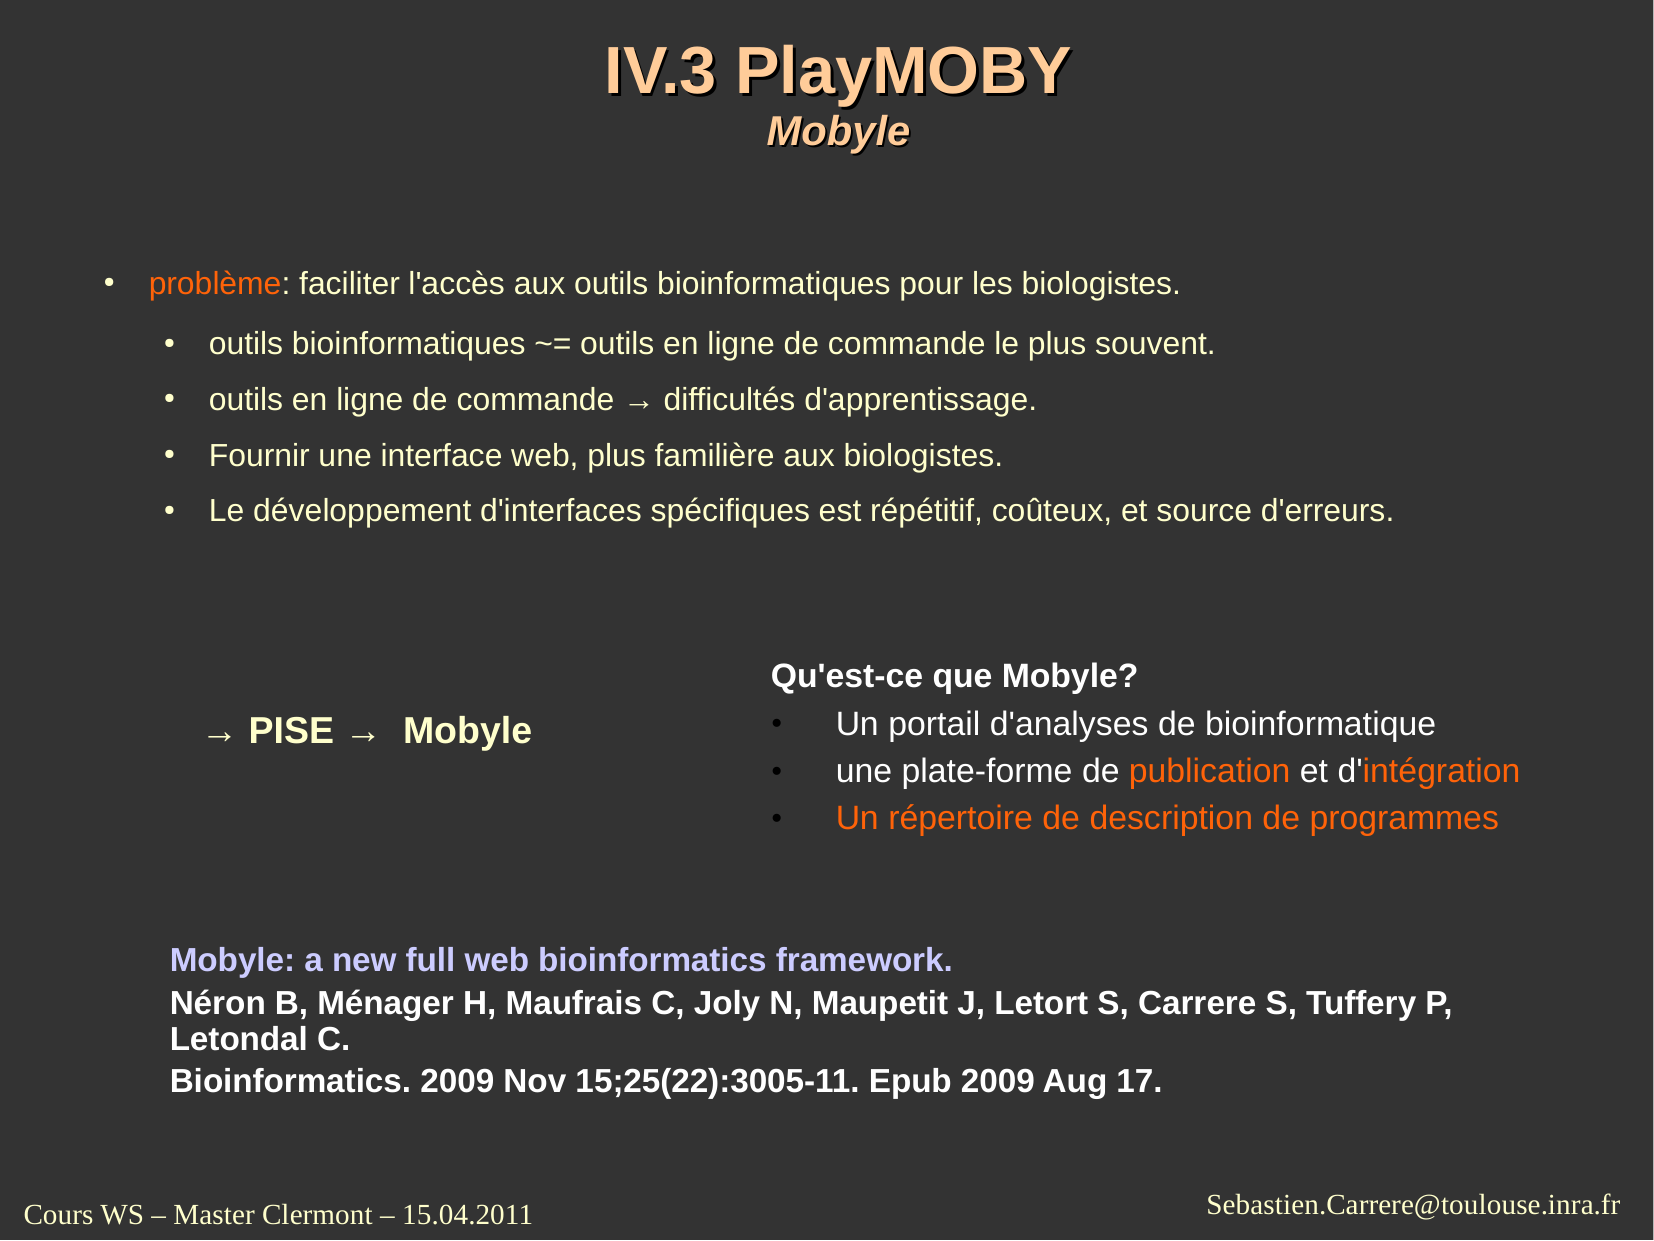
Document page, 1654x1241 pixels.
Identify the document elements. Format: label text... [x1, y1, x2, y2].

title IV.3 PlayMOBY Mobyle [82, 29, 1595, 158]
text_box → PISE → Mobyle [59, 709, 729, 768]
text_box Mobyle: a new full web bioinformatics framework. Néron B, Ménager H, Maufrais C, Joly N, Maupetit J, Letort S, Carrere S, Tuffery P, Letondal C. Bioinformatics. 2009 Nov 15;25(22):3005-11. Epub 2009 Aug 17. [154, 935, 1506, 1164]
list problème: faciliter l'accès aux outils bioinformatiques pour les biologistes. outils bioinformatiques ~= outils en ligne de commande le plus souvent. outils en ligne de commande → difficultés d'apprentissage. Fournir une interface web, plus familière aux biologistes. Le développement d'interfaces spécifiques est répétitif, coûteux, et source d'erreurs. [88, 265, 1548, 532]
list Qu'est-ce que Mobyle? Un portail d'analyses de bioinformatique une plate-forme de publication et d'intégration Un répertoire de description de programmes [755, 649, 1536, 886]
